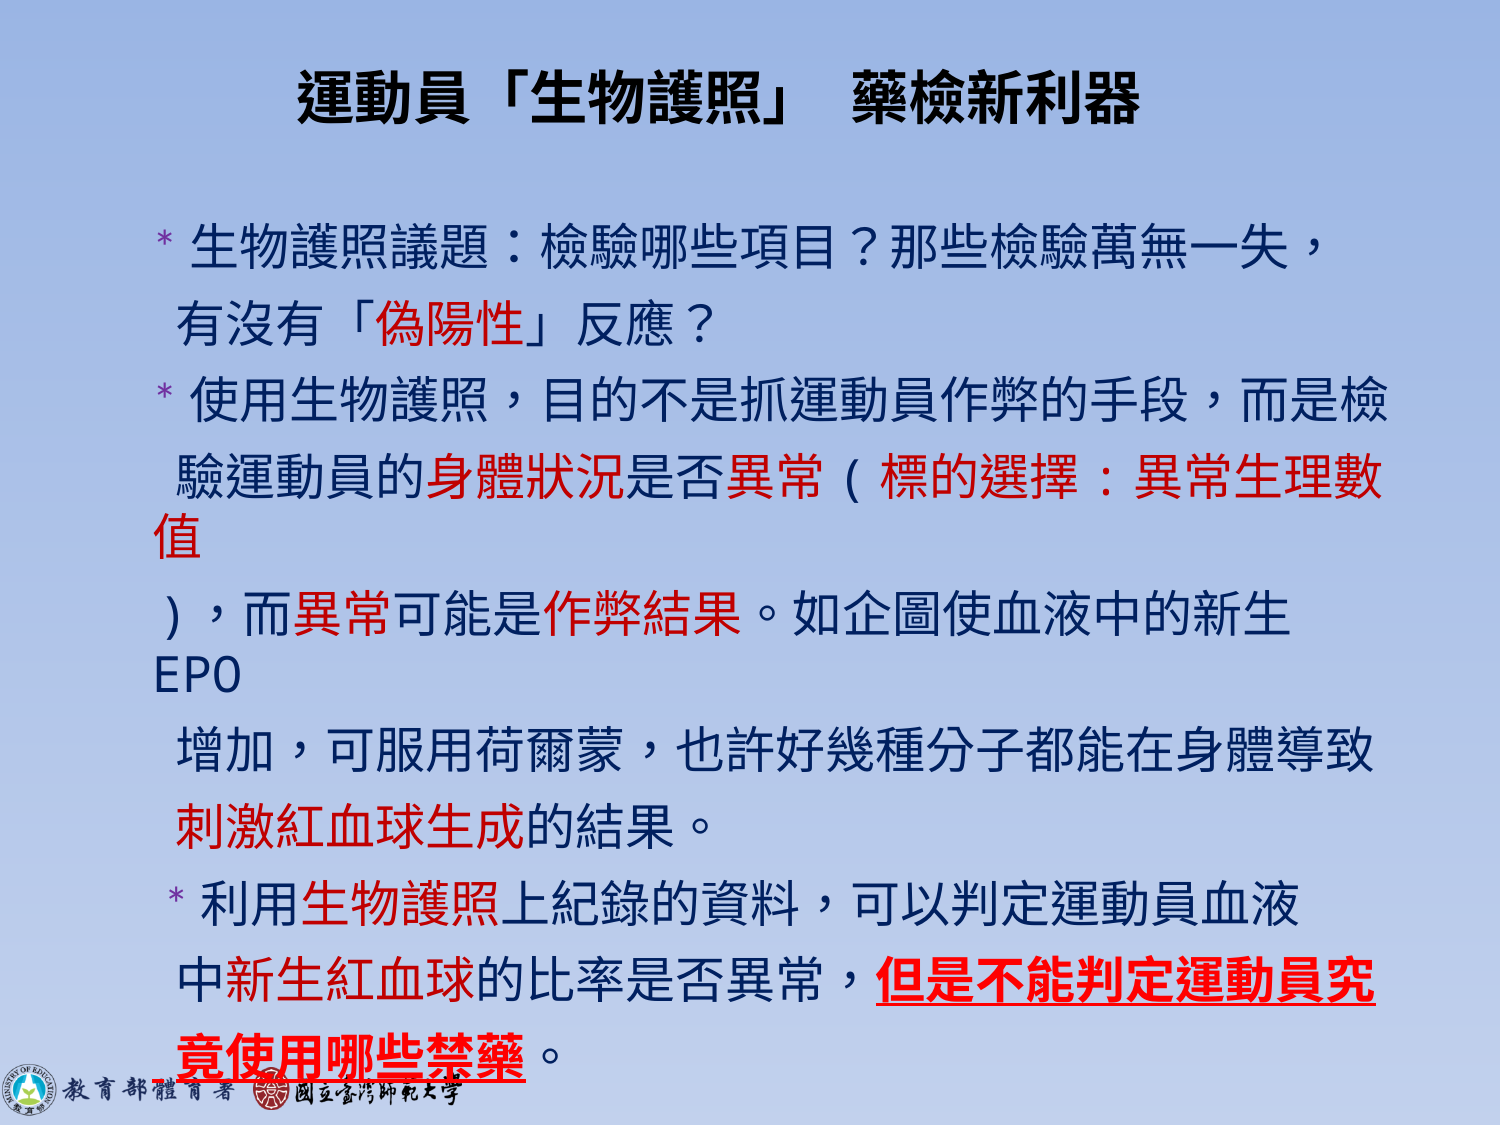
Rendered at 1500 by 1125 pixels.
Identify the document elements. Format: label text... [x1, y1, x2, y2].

title 運動員「生物護照」 藥檢新利器 [100, 19, 1338, 173]
subtitle *生物護照議題：檢驗哪些項目？那些檢驗萬無一失， 有沒有「偽陽性」反應？ *使用生物護照，目的不是抓運動員作弊的手段，而是檢 驗運動員的身體狀況是否異常(標的選擇:異常生理數值 )，而異常可能是作弊結果。如企圖使血液中的新生EPO 增加，可服用荷爾蒙，也許好幾種分子都能在身體導致 刺激紅血球生成的結果。 *利用生物護照上紀錄的資料，可以判定運動員血液 中新生紅血球的比率是否異常，但是不能判定運動員究 竟使用哪些禁藥。 [135, 208, 1407, 384]
